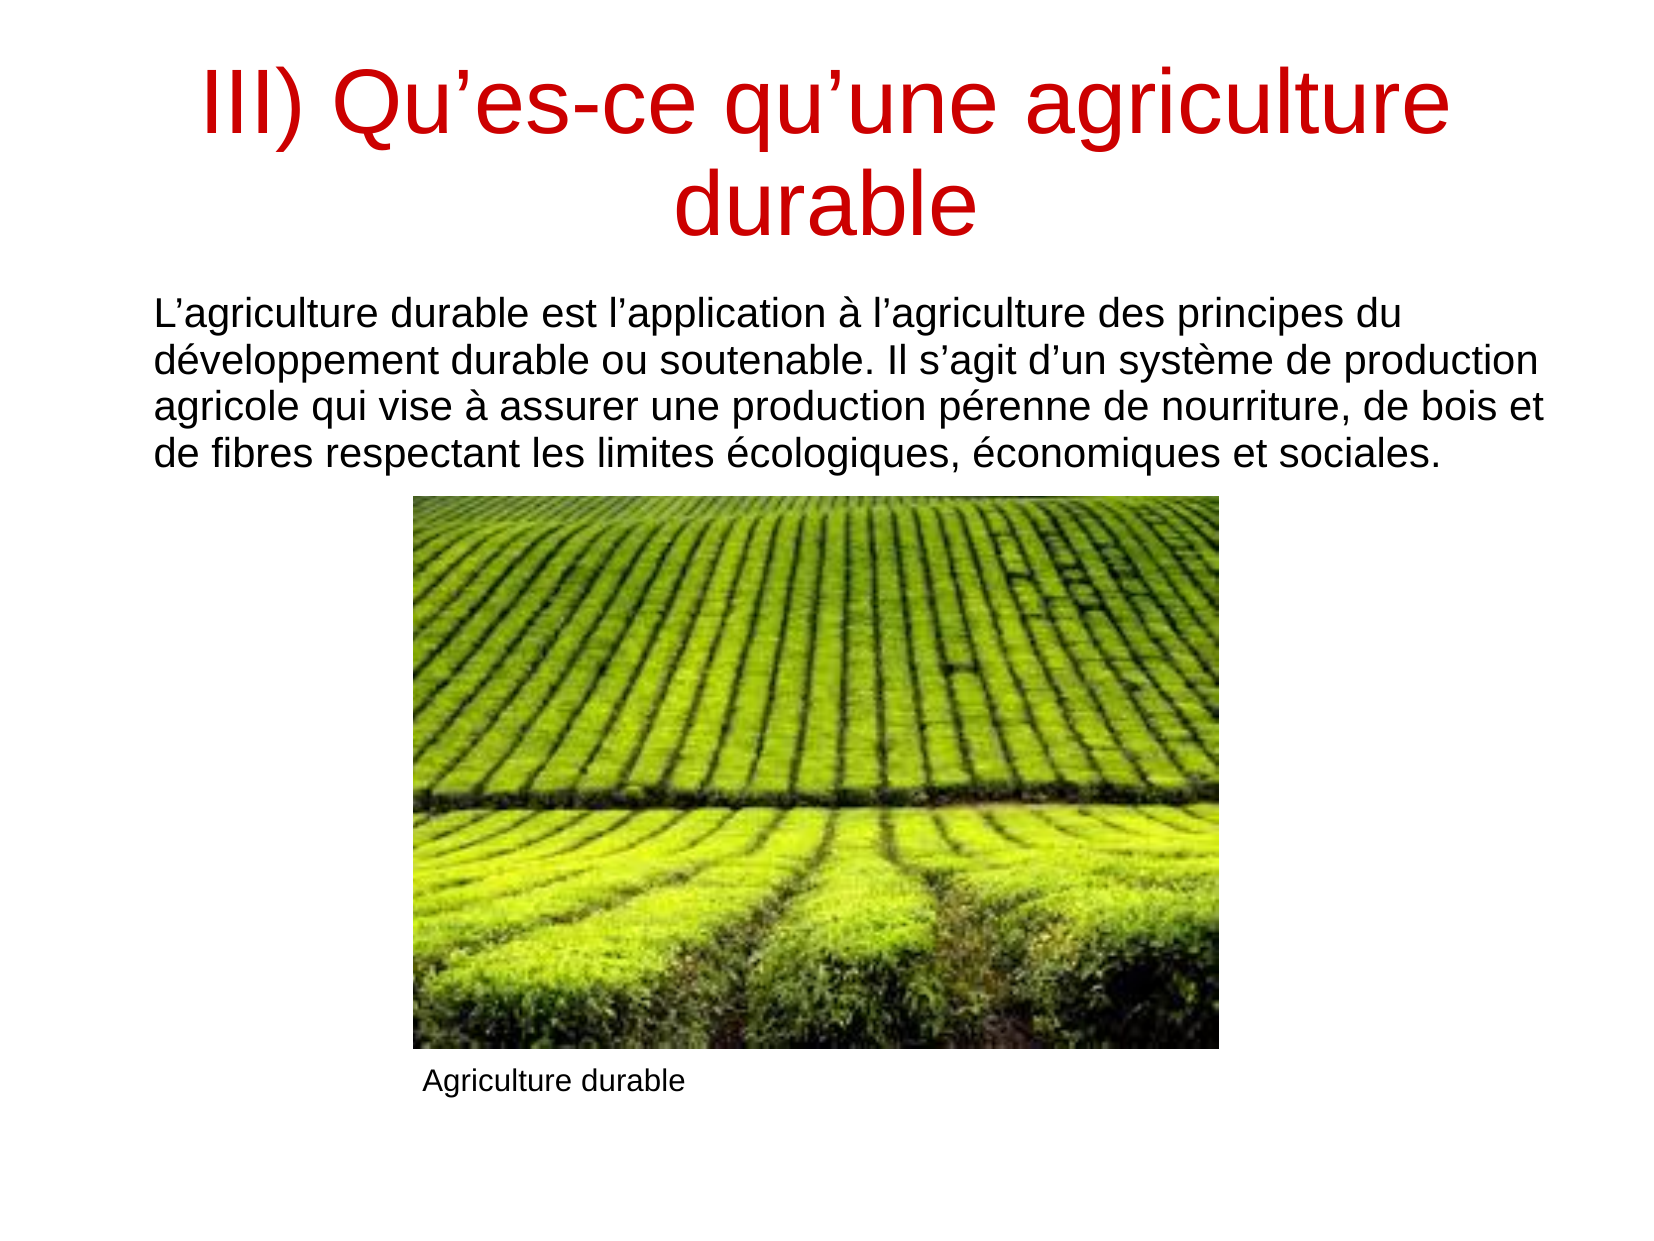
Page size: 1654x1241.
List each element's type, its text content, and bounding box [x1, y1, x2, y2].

text_box Agriculture durable [407, 1055, 1211, 1106]
title III) Qu’es-ce qu’une agriculture durable [82, 49, 1571, 257]
picture [413, 496, 1219, 1049]
list L’agriculture durable est l’application à l’agriculture des principes du développement durable ou soutenable. Il s’agit d’un système de production agricole qui vise à assurer une production pérenne de nourriture, de bois et de fibres respectant les limites écologiques, économiques et sociales. [82, 290, 1571, 1010]
